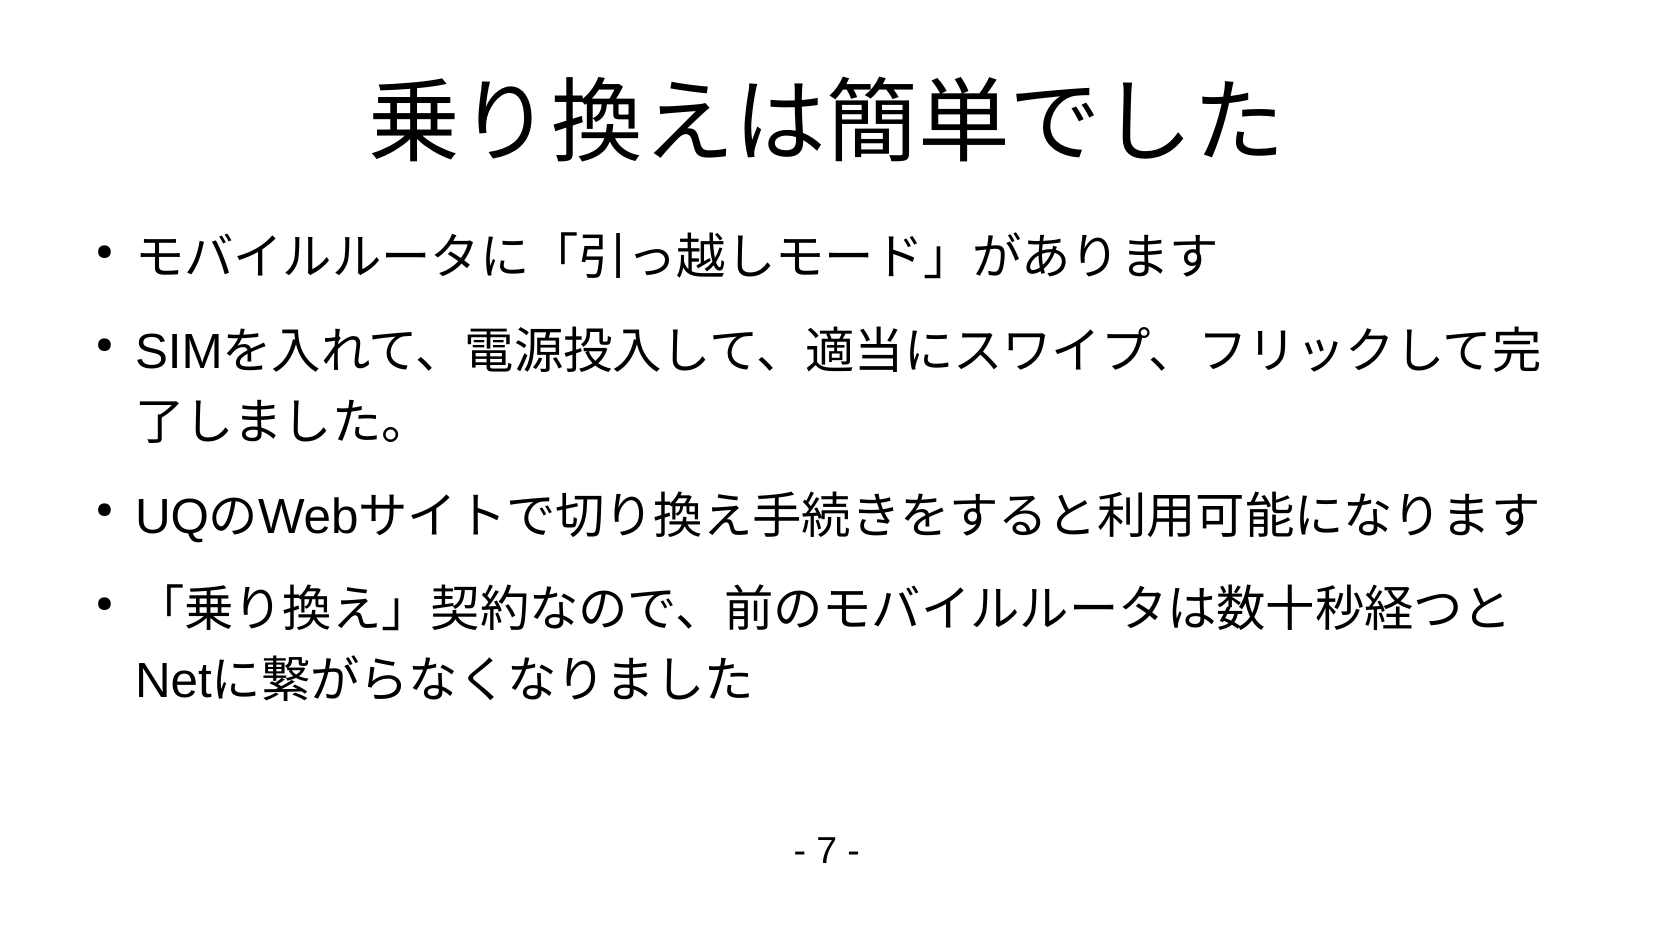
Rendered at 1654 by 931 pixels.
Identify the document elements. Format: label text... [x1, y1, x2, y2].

title 乗り換えは簡単でした [82, 37, 1571, 193]
text_box - <番号> - [703, 815, 950, 886]
list モバイルルータに「引っ越しモード」があります SIMを入れて、電源投入して、適当にスワイプ、フリックして完了しました。 UQのWebサイトで切り換え手続きをすると利用可能になります 「乗り換え」契約なので、前のモバイルルータは数十秒経つとNetに繋がらなくなりました [82, 217, 1571, 758]
